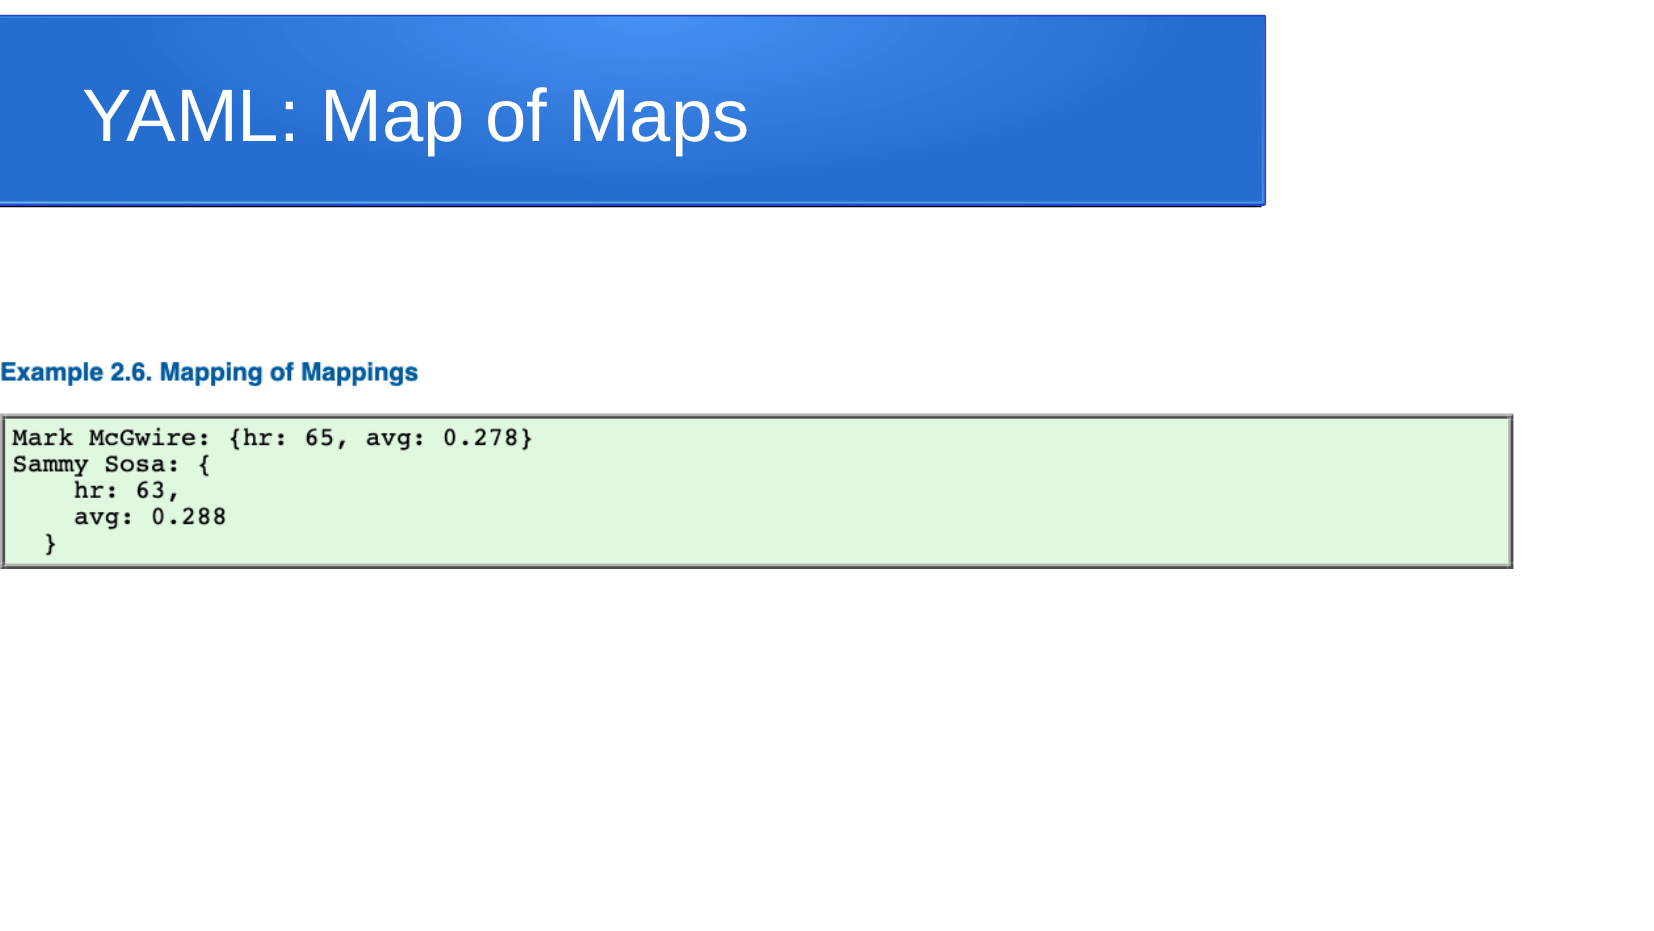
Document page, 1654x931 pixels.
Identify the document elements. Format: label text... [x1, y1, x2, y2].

text_box YAML: Map of Maps [82, 35, 1235, 189]
picture [0, 13, 1269, 211]
picture [0, 361, 1654, 569]
